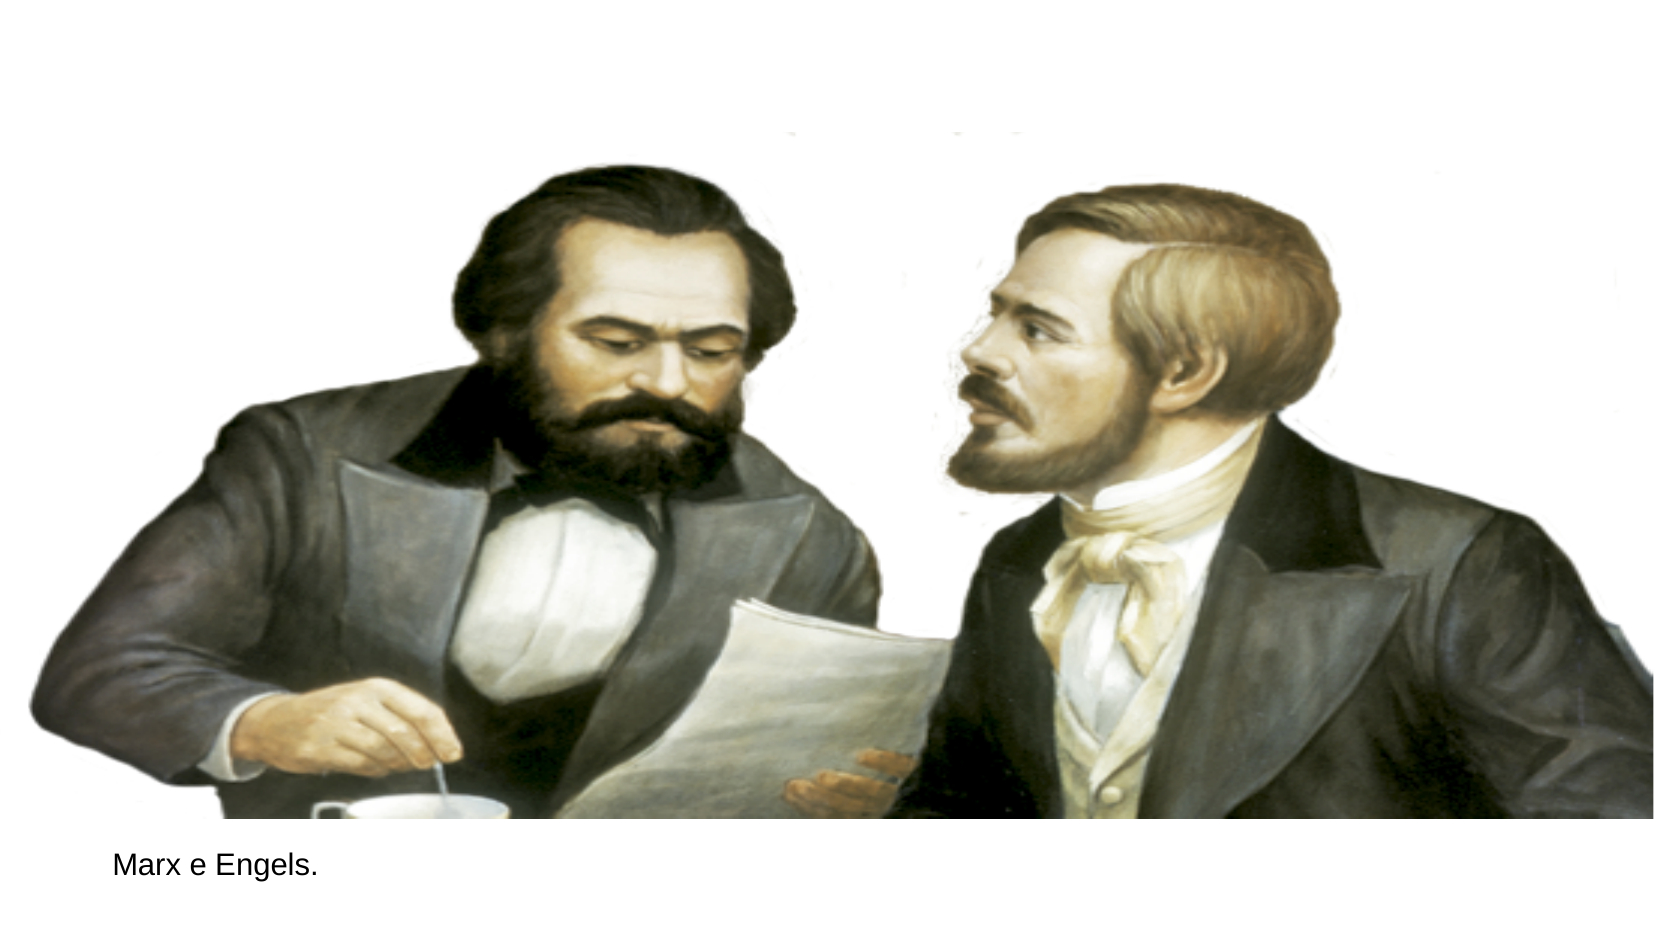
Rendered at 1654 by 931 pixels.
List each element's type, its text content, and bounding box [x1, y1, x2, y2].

text_box Marx e Engels. [97, 836, 775, 889]
picture [0, 132, 1654, 819]
